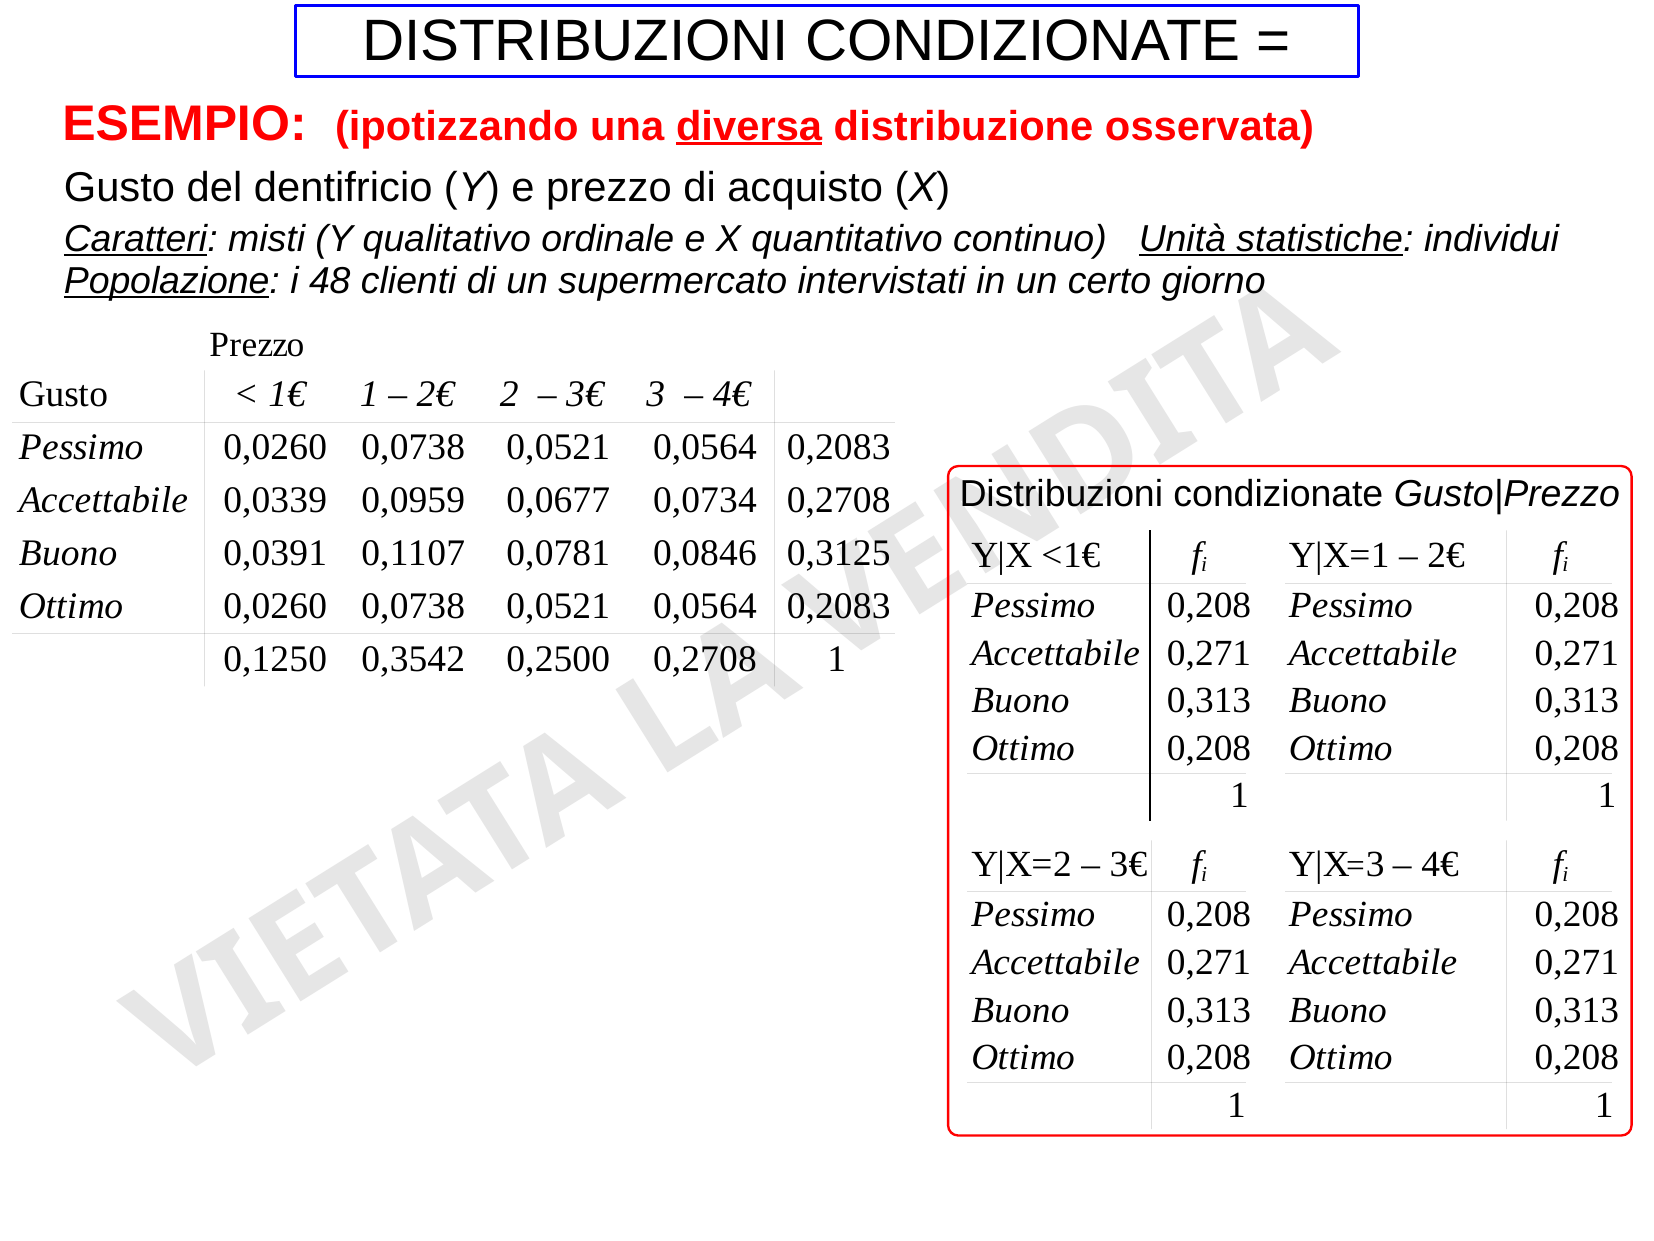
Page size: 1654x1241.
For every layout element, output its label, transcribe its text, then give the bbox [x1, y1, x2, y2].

text_box Caratteri: misti (Y qualitativo ordinale e X quantitativo continuo) Unità statistiche: individui Popolazione: i 48 clienti di un supermercato intervistati in un certo giorno [49, 210, 1576, 313]
text_box Distribuzioni condizionate Gusto|Prezzo [948, 466, 1632, 1136]
text_box Gusto del dentifricio (Y) e prezzo di acquisto (X) [49, 155, 966, 210]
text_box DISTRIBUZIONI CONDIZIONATE = [295, 5, 1359, 77]
text_box ESEMPIO: (ipotizzando una diversa distribuzione osservata) [47, 87, 1329, 162]
chart [967, 530, 1654, 1176]
chart [11, 320, 928, 749]
